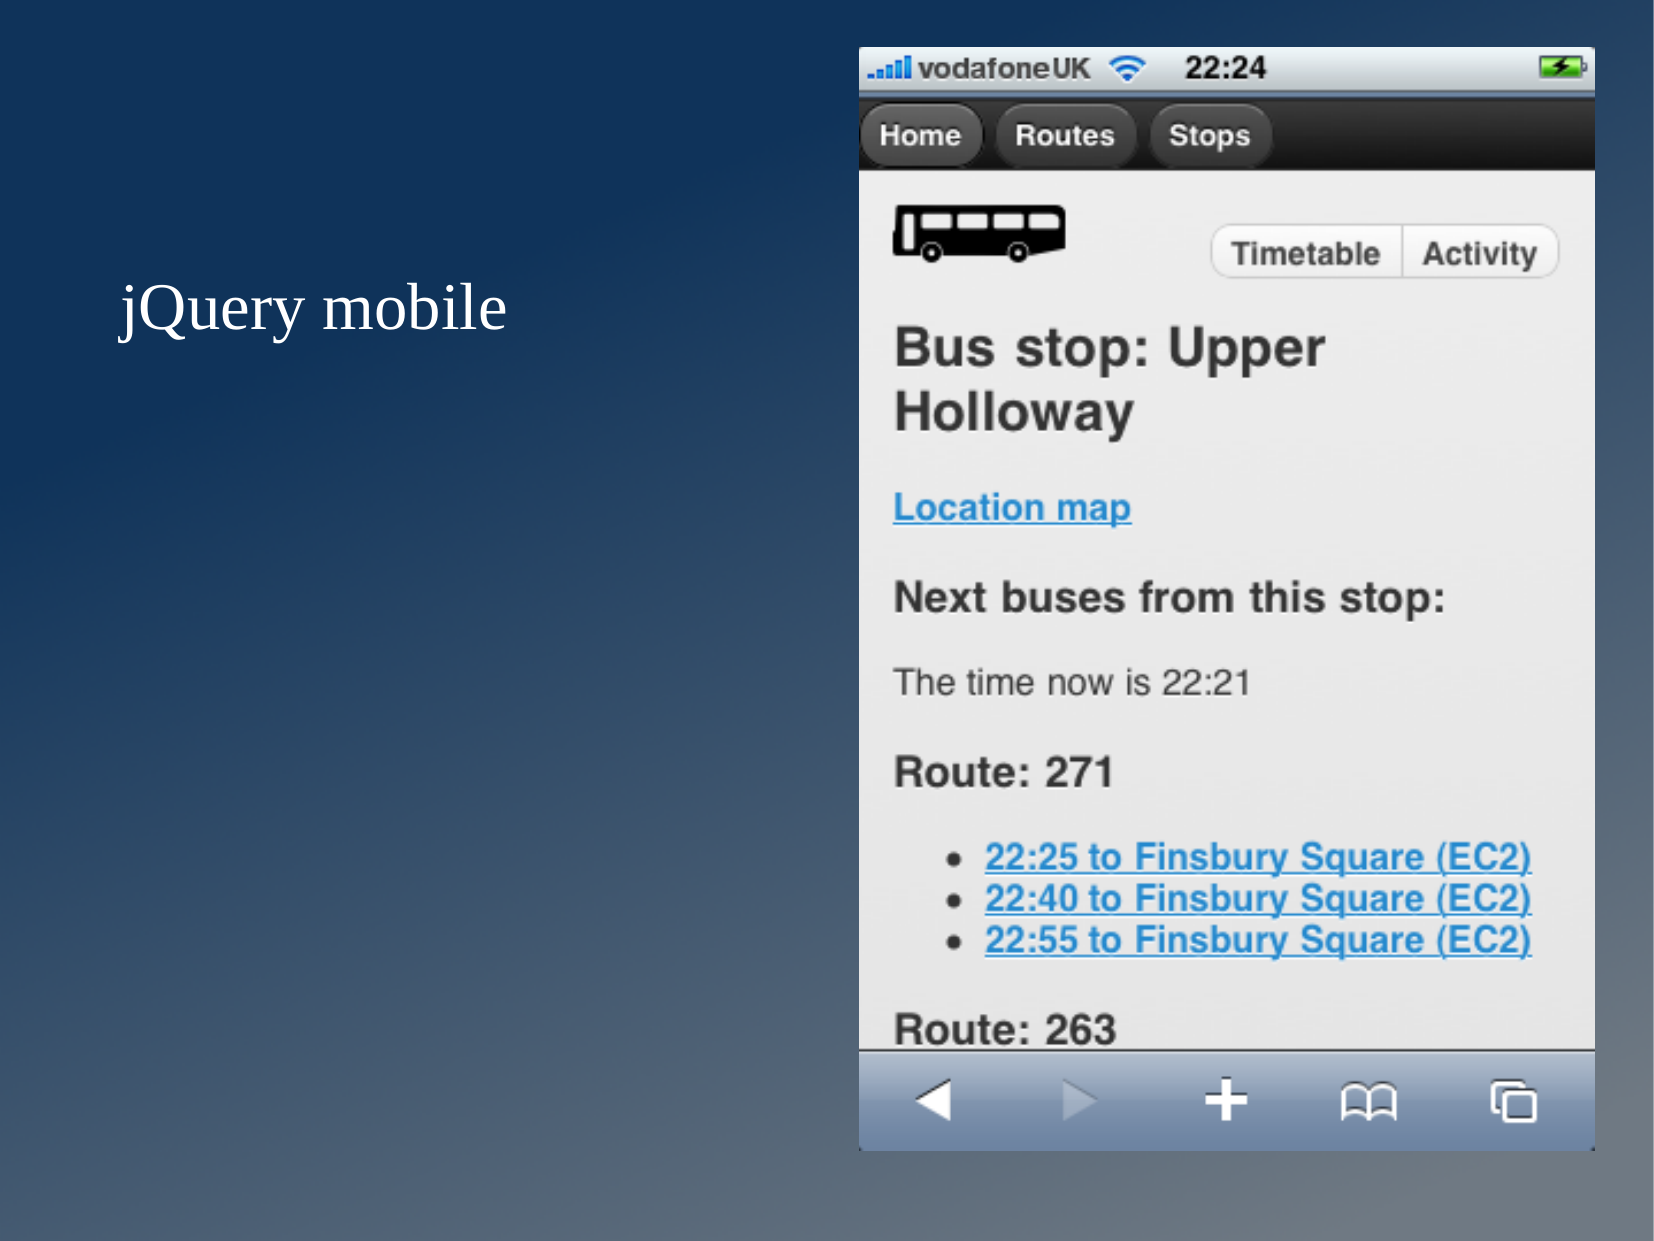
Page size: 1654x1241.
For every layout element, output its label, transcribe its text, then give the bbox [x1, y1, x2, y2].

picture [0, 0, 1654, 1241]
list jQuery mobile [120, 270, 795, 588]
